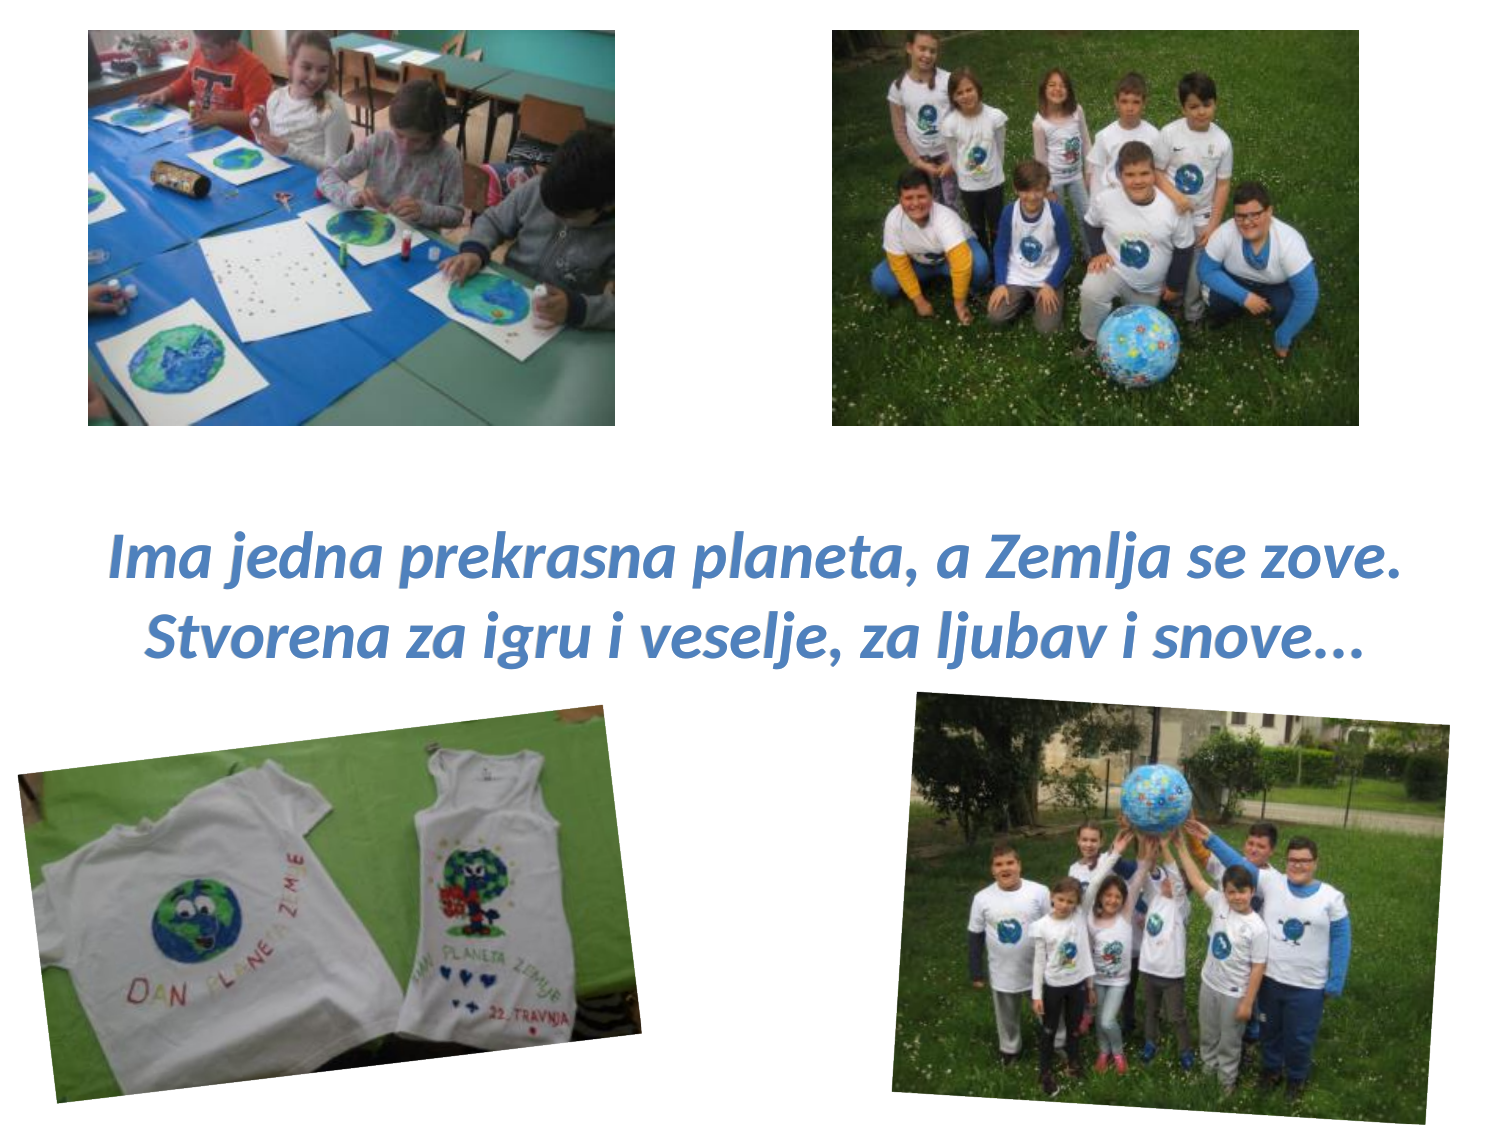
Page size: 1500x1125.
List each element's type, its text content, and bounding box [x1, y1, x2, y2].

picture [88, 30, 615, 426]
picture [832, 30, 1359, 426]
picture [17, 704, 642, 1104]
title Ima jedna prekrasna planeta, a Zemlja se zove. Stvorena za igru i veselje, za ljubav i snove... [88, 361, 1426, 823]
picture [891, 691, 1450, 1125]
